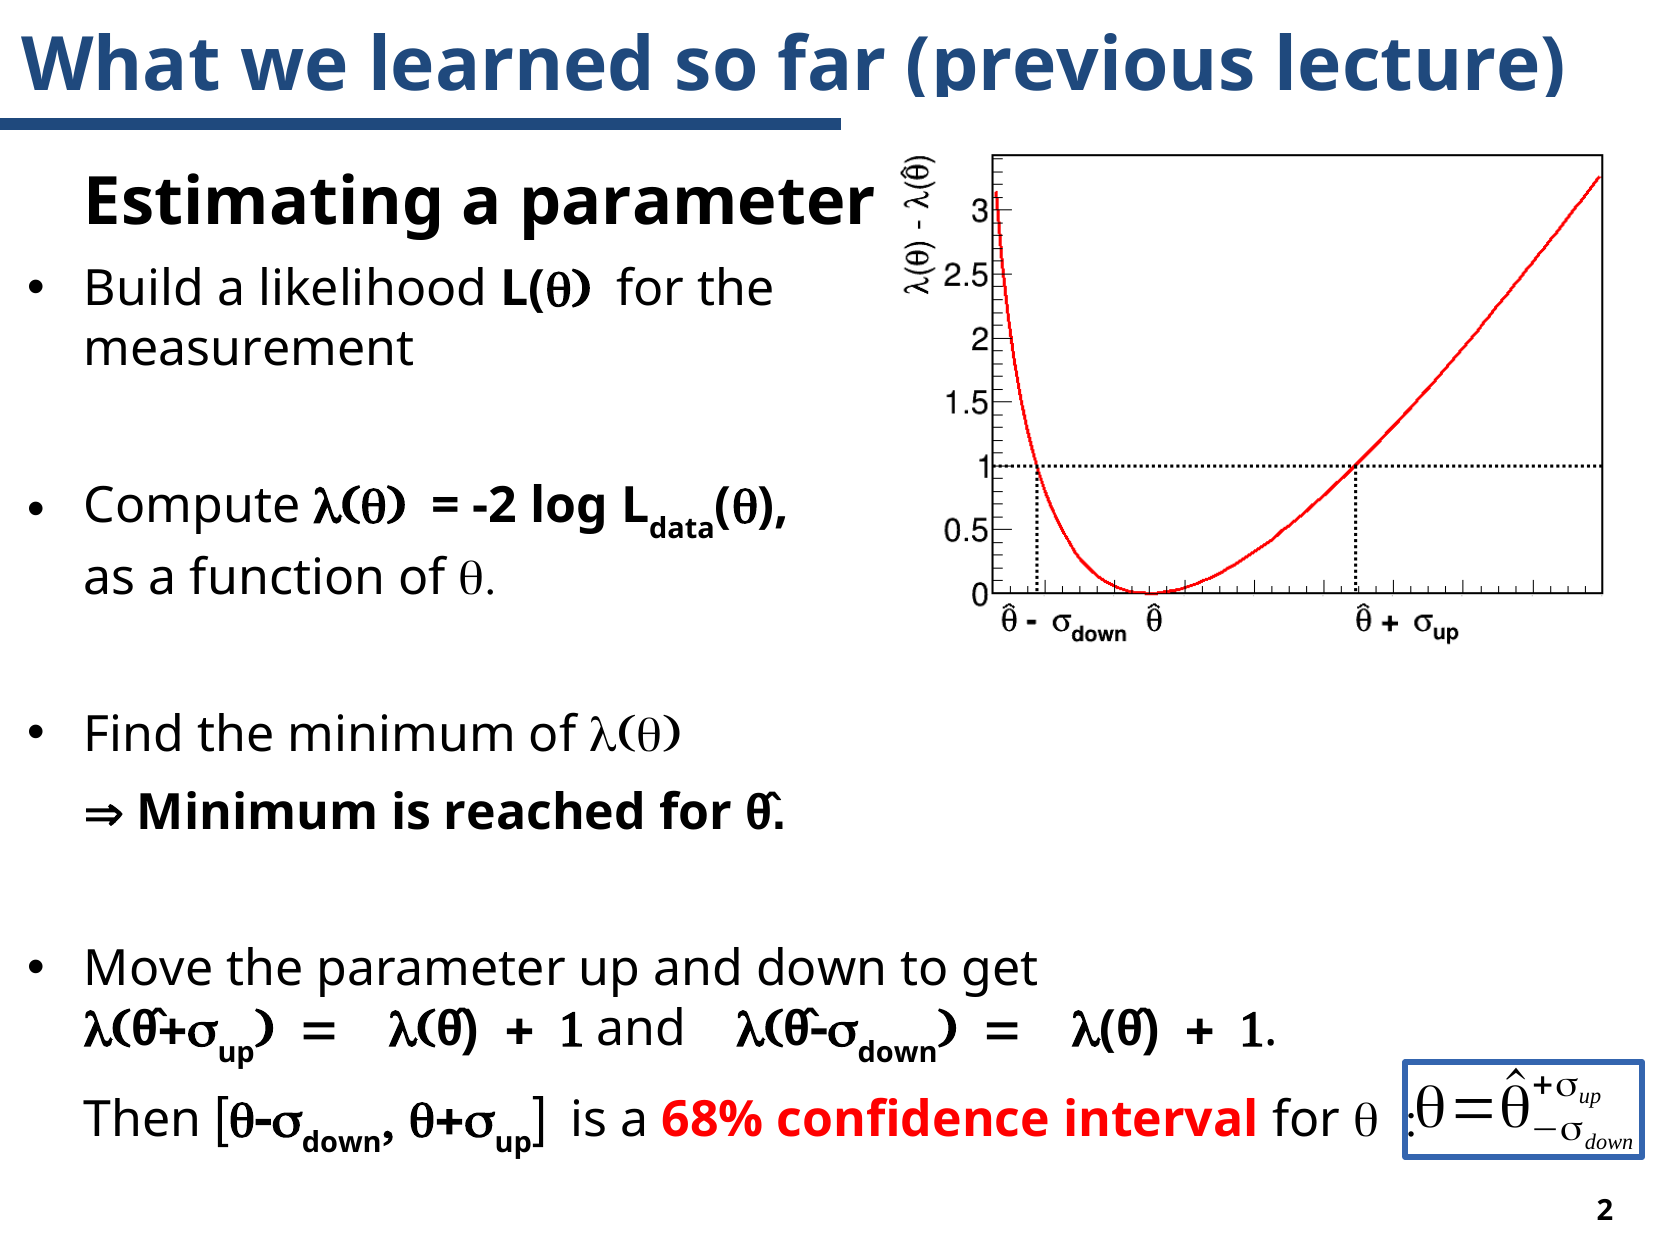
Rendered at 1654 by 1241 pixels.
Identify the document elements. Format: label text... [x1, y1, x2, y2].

chart [1408, 1065, 1640, 1154]
list Estimating a parameter Build a likelihood L(q) for the measurement Compute l(q) = -2 log Ldata(q), as a function of q. Find the minimum of l(q) Þ Minimum is reached for θ̂. Move the parameter up and down to get l(θ̂+sup) = l(θ̂) + 1 and l(θ̂-sdown) = l(θ̂) + 1. Then [q-sdown, q+sup] is a 68% confidence interval for q : [12, 150, 1640, 1225]
title What we learned so far (previous lecture) [6, 7, 1606, 113]
picture [885, 97, 1636, 681]
